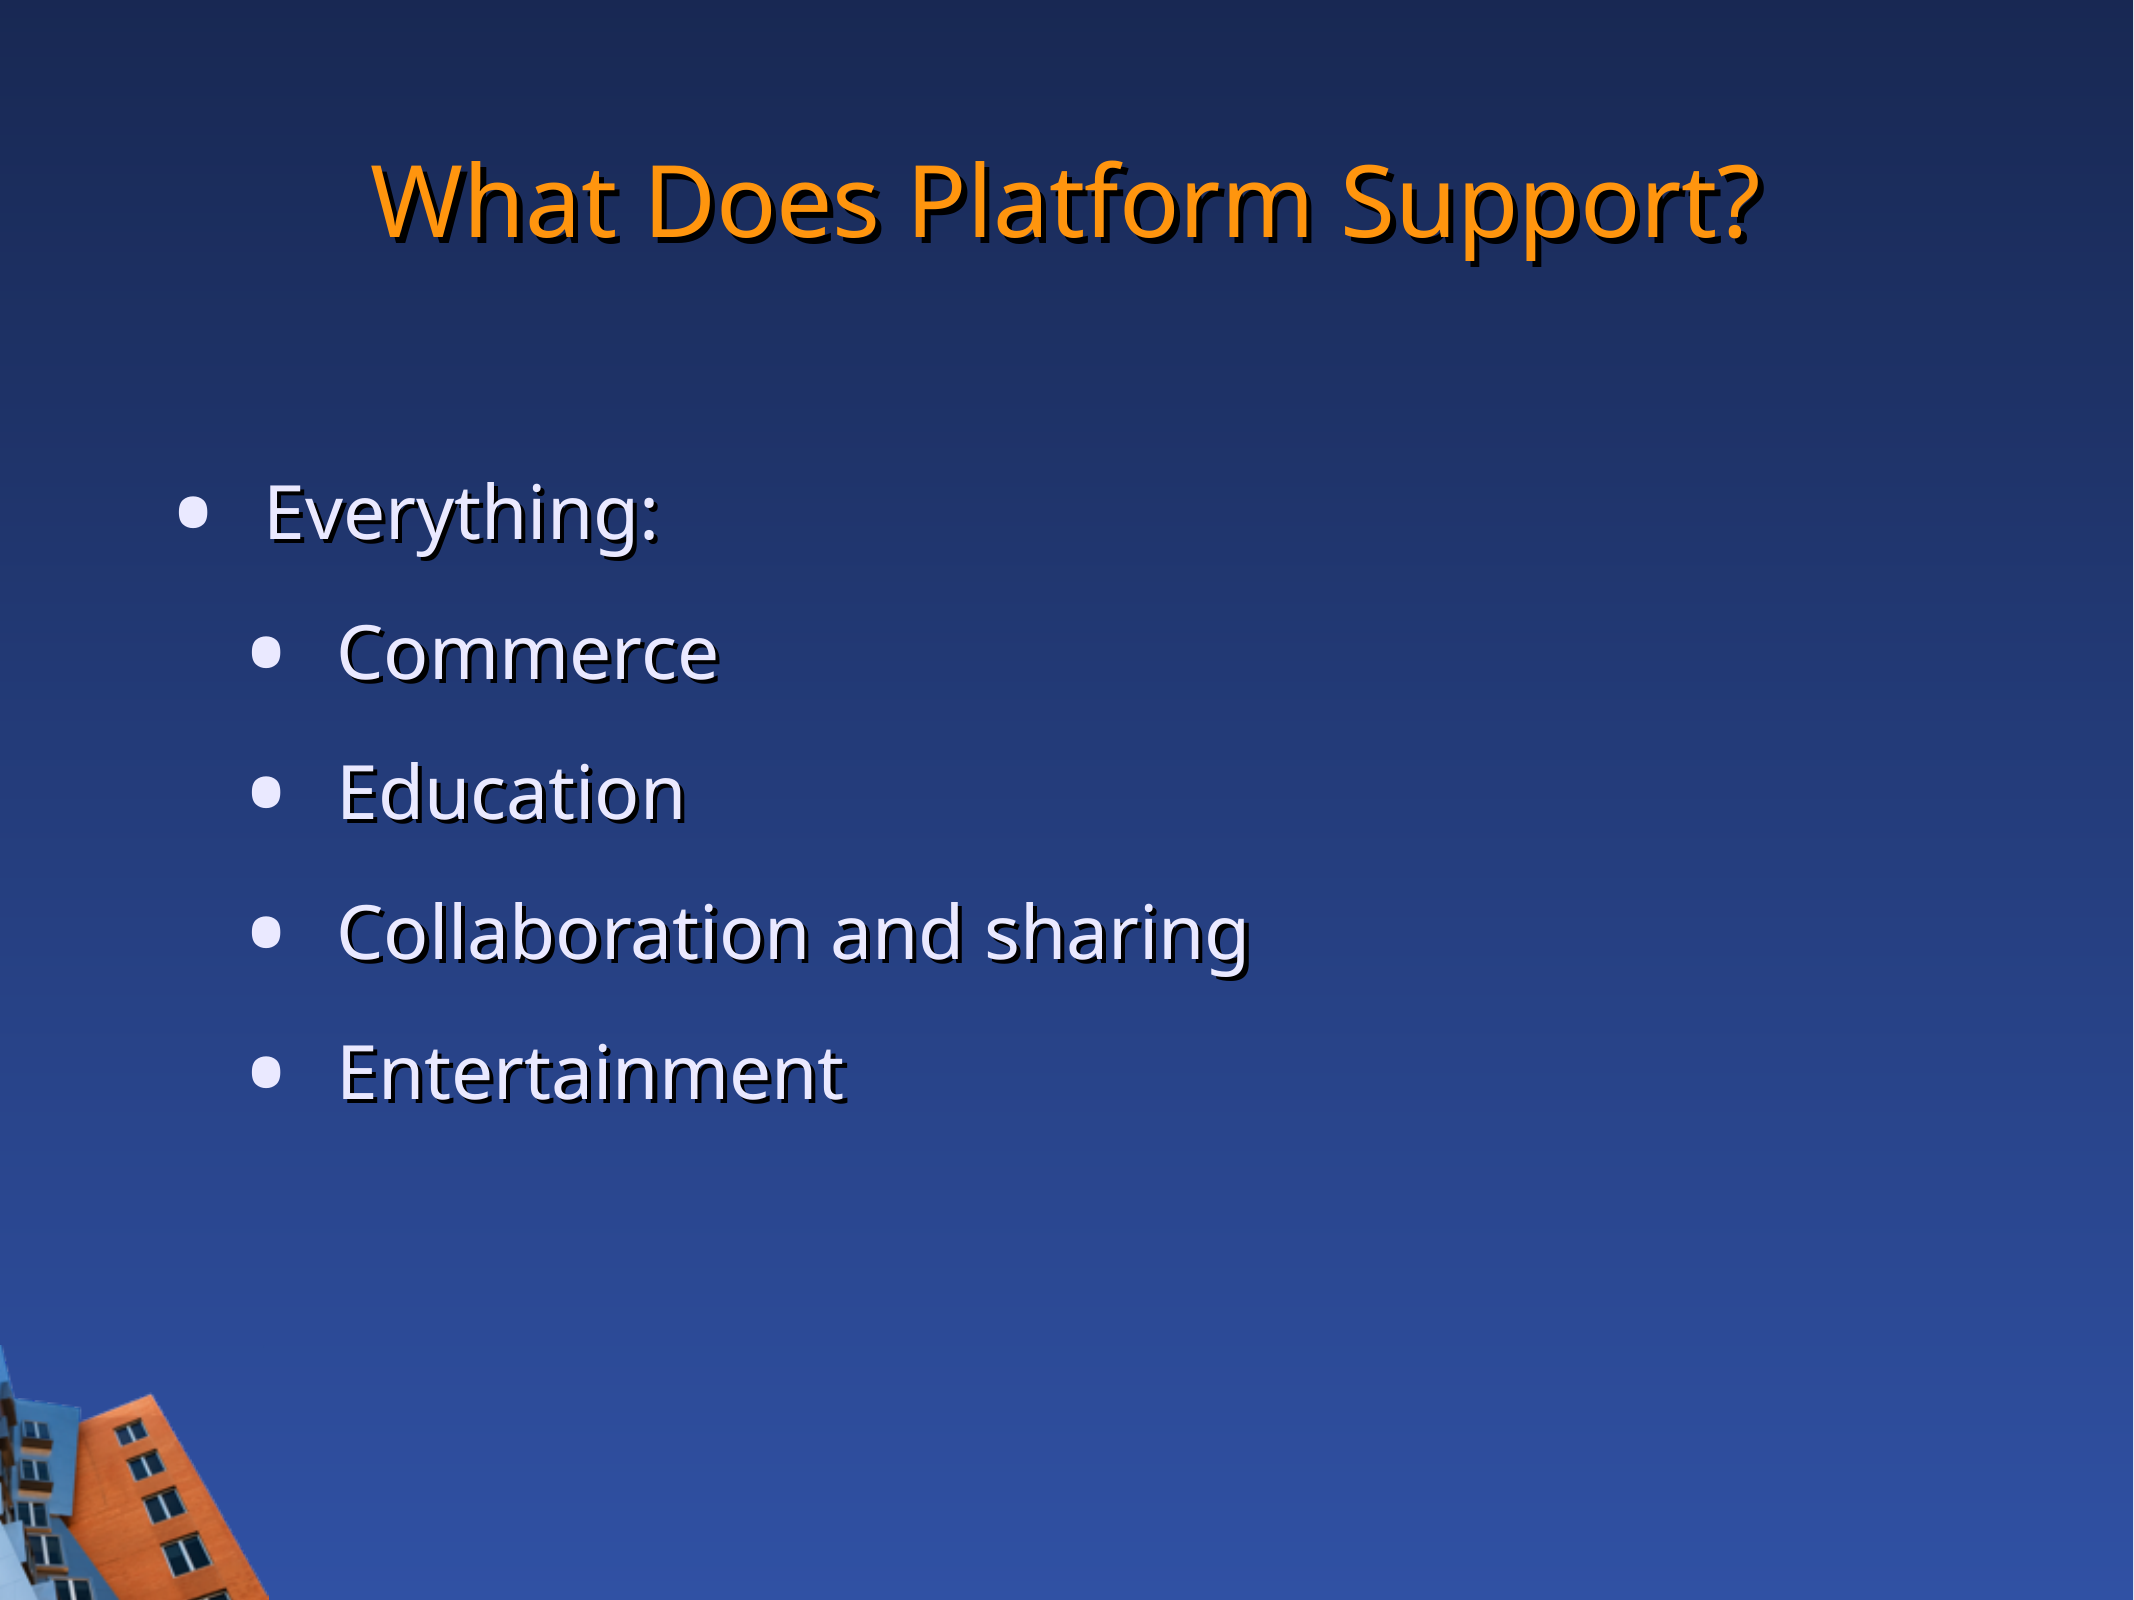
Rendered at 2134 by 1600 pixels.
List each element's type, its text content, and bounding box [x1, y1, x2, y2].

title What Does Platform Support? [106, 63, 2027, 331]
picture [0, 1345, 269, 1600]
list Everything: Commerce Education Collaboration and sharing Entertainment [117, 464, 2038, 1506]
